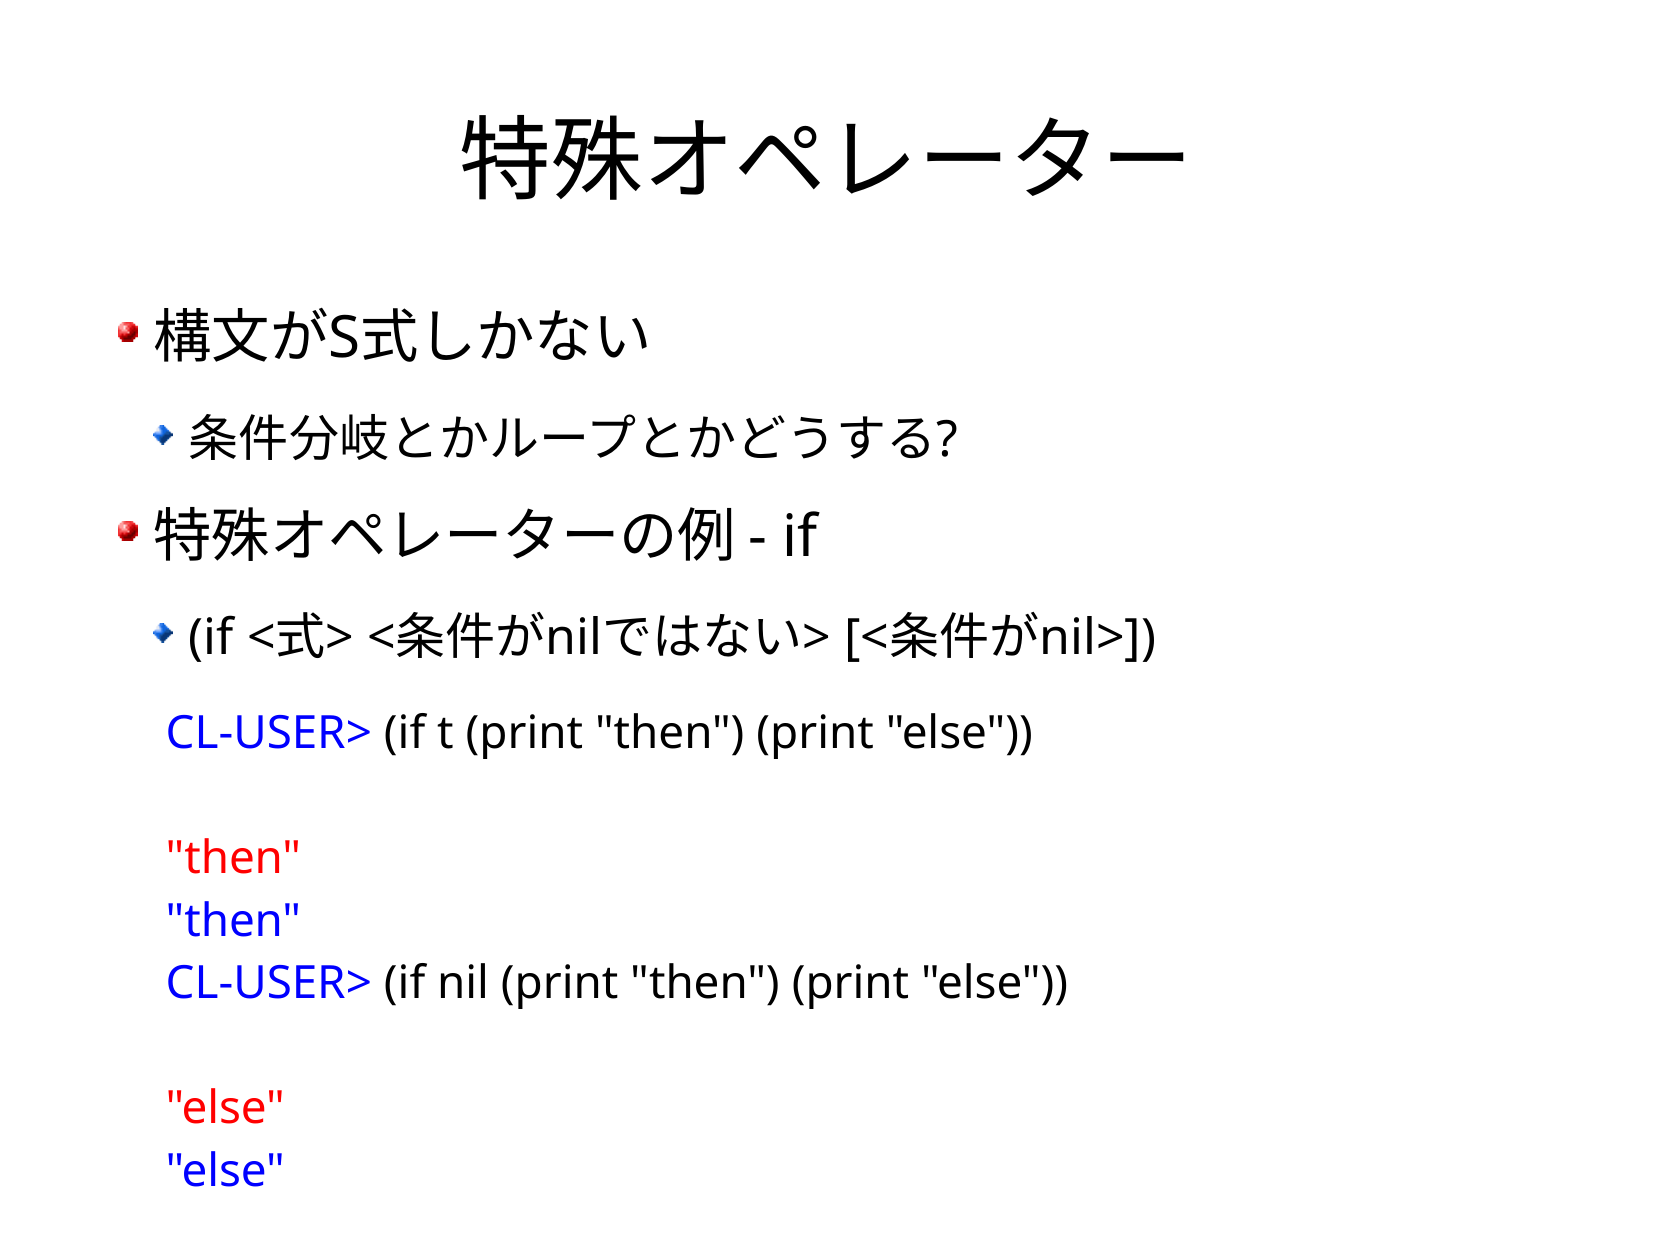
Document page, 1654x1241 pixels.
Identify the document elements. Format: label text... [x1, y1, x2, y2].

text_box CL-USER> (if t (print "then") (print "else")) "then" "then" CL-USER> (if nil (print "then") (print "else")) "else" "else" [150, 692, 1282, 1124]
list 構文がS式しかない 条件分岐とかループとかどうする? 特殊オペレーターの例 - if (if <式> <条件がnilではない> [<条件がnil>]) [82, 290, 1571, 1109]
title 特殊オペレーター [82, 56, 1571, 250]
